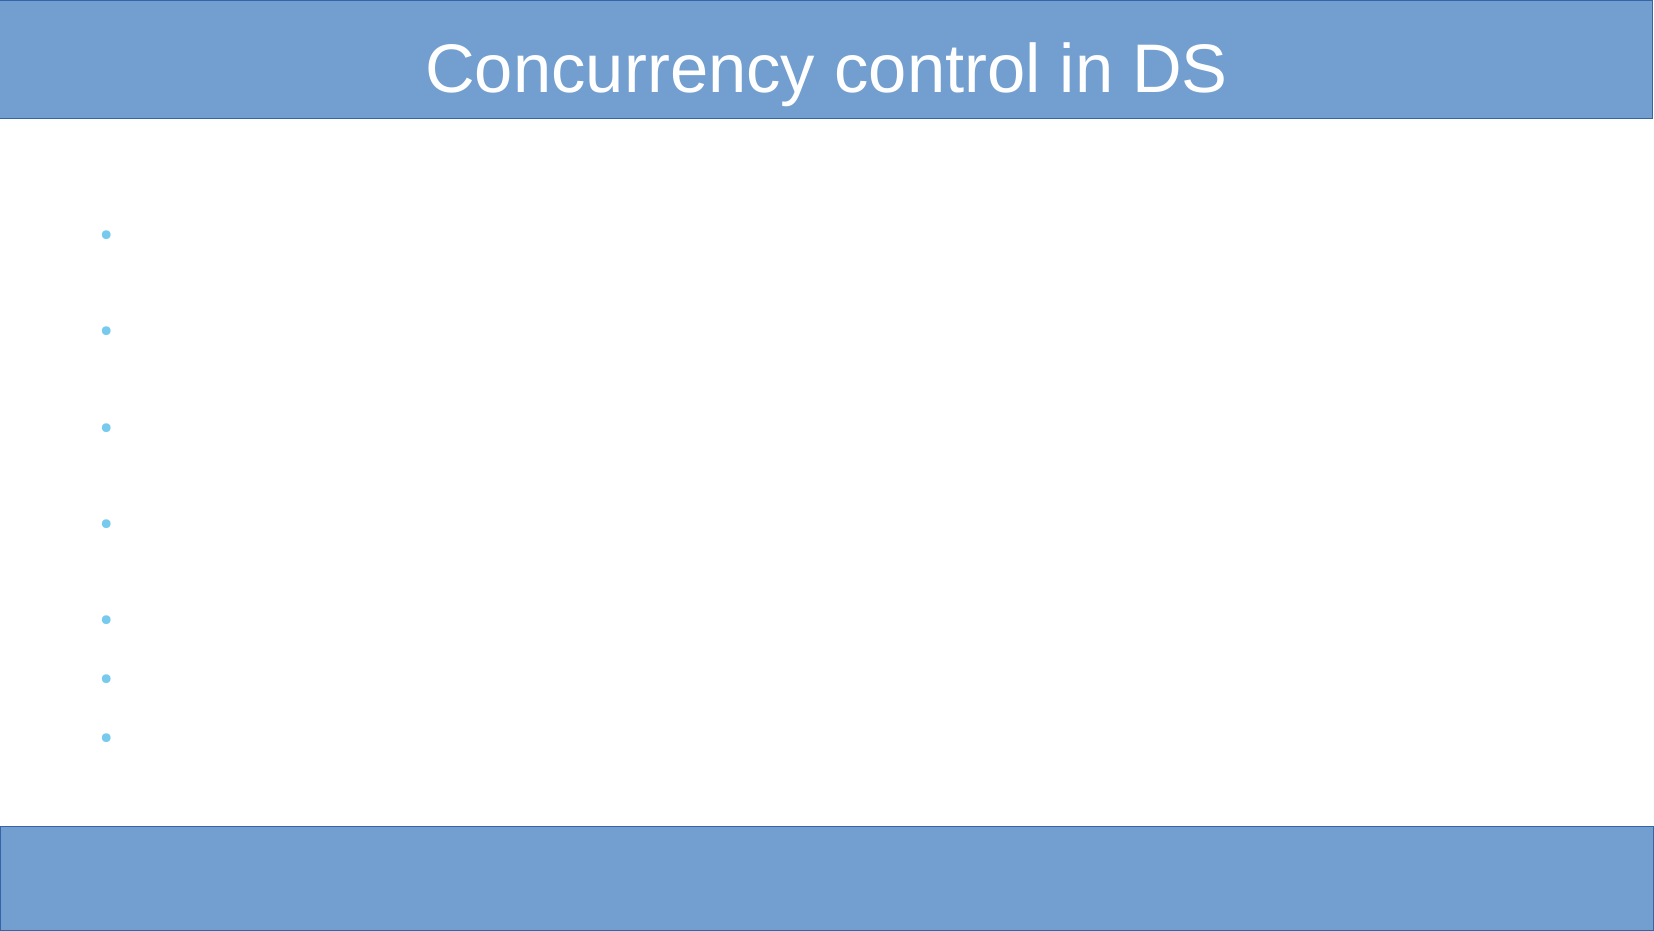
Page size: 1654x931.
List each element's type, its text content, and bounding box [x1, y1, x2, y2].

title Concurrency control in DS [59, 29, 1595, 108]
list Concurrency control ensures that correct results for concurrent operations are generated, while getting those results as quickly as possible. Each subsystem must stay in the correct state. State change is transactional. Transactions come in multiple numbers simultaneously. Order of transactions is important! Data integrity should be preserved, every moment of time rerads should be consistent across entire system. ACID again, but with distributed systems: Transacrion serialization, PostgreSQL Write Ahead Logs Recovery and rollback of transactions should be made possible. Distribution of transactions across entire system Performance is a challenge [82, 217, 1571, 758]
